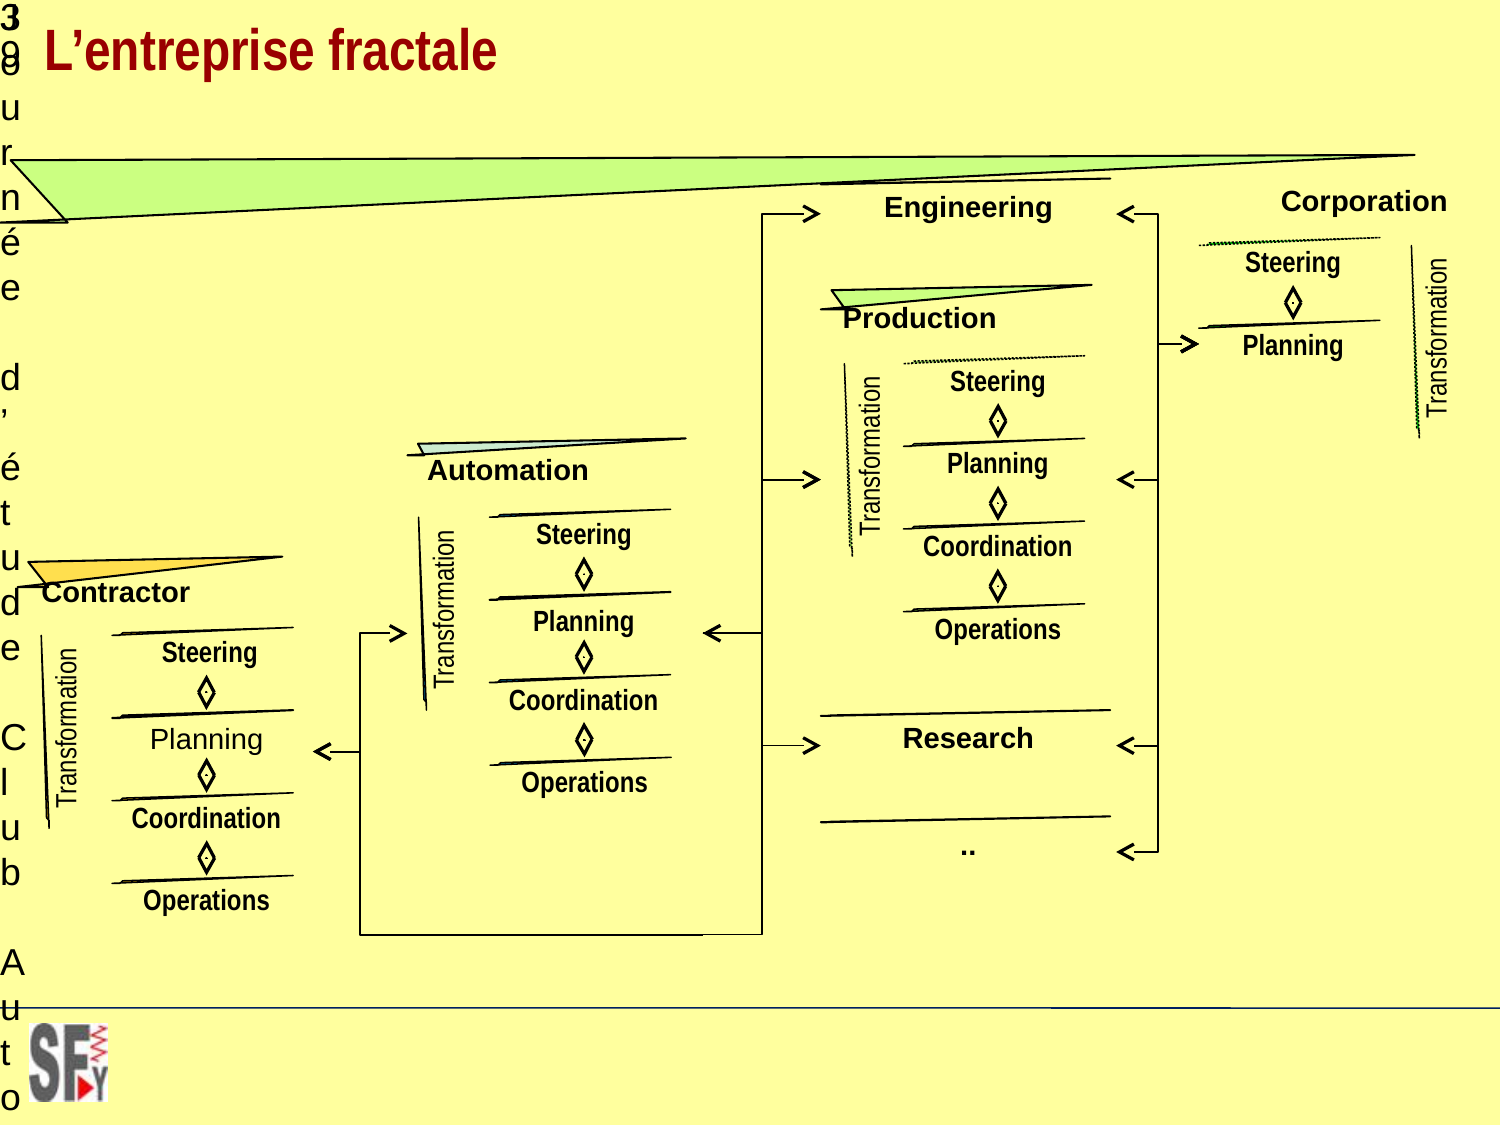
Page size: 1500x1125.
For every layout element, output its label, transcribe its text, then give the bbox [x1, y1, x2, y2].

text_box Steering [1198, 237, 1380, 246]
text_box Contractor [17, 556, 283, 588]
text_box Planning [1198, 320, 1380, 329]
text_box Operations [112, 875, 294, 884]
text_box Operations [903, 603, 1085, 612]
text_box Coordination [489, 674, 671, 683]
text_box Corporation [0, 154, 1415, 223]
text_box Transformation [844, 363, 853, 557]
text_box Planning [112, 710, 294, 718]
text_box Transformation [41, 635, 50, 829]
text_box Automation [407, 438, 686, 456]
text_box Planning [489, 591, 671, 600]
picture [29, 1023, 108, 1102]
text_box Production [820, 284, 1092, 310]
text_box Transformation [1411, 245, 1420, 439]
text_box Transformation [418, 517, 427, 711]
text_box Operations [490, 757, 672, 766]
title L’entreprise fractale [29, 12, 1471, 138]
text_box Planning [903, 438, 1085, 447]
text_box Steering [112, 627, 294, 636]
text_box Steering [489, 509, 671, 518]
text_box Coordination [112, 792, 294, 801]
text_box Coordination [903, 521, 1085, 529]
text_box Steering [903, 355, 1085, 364]
